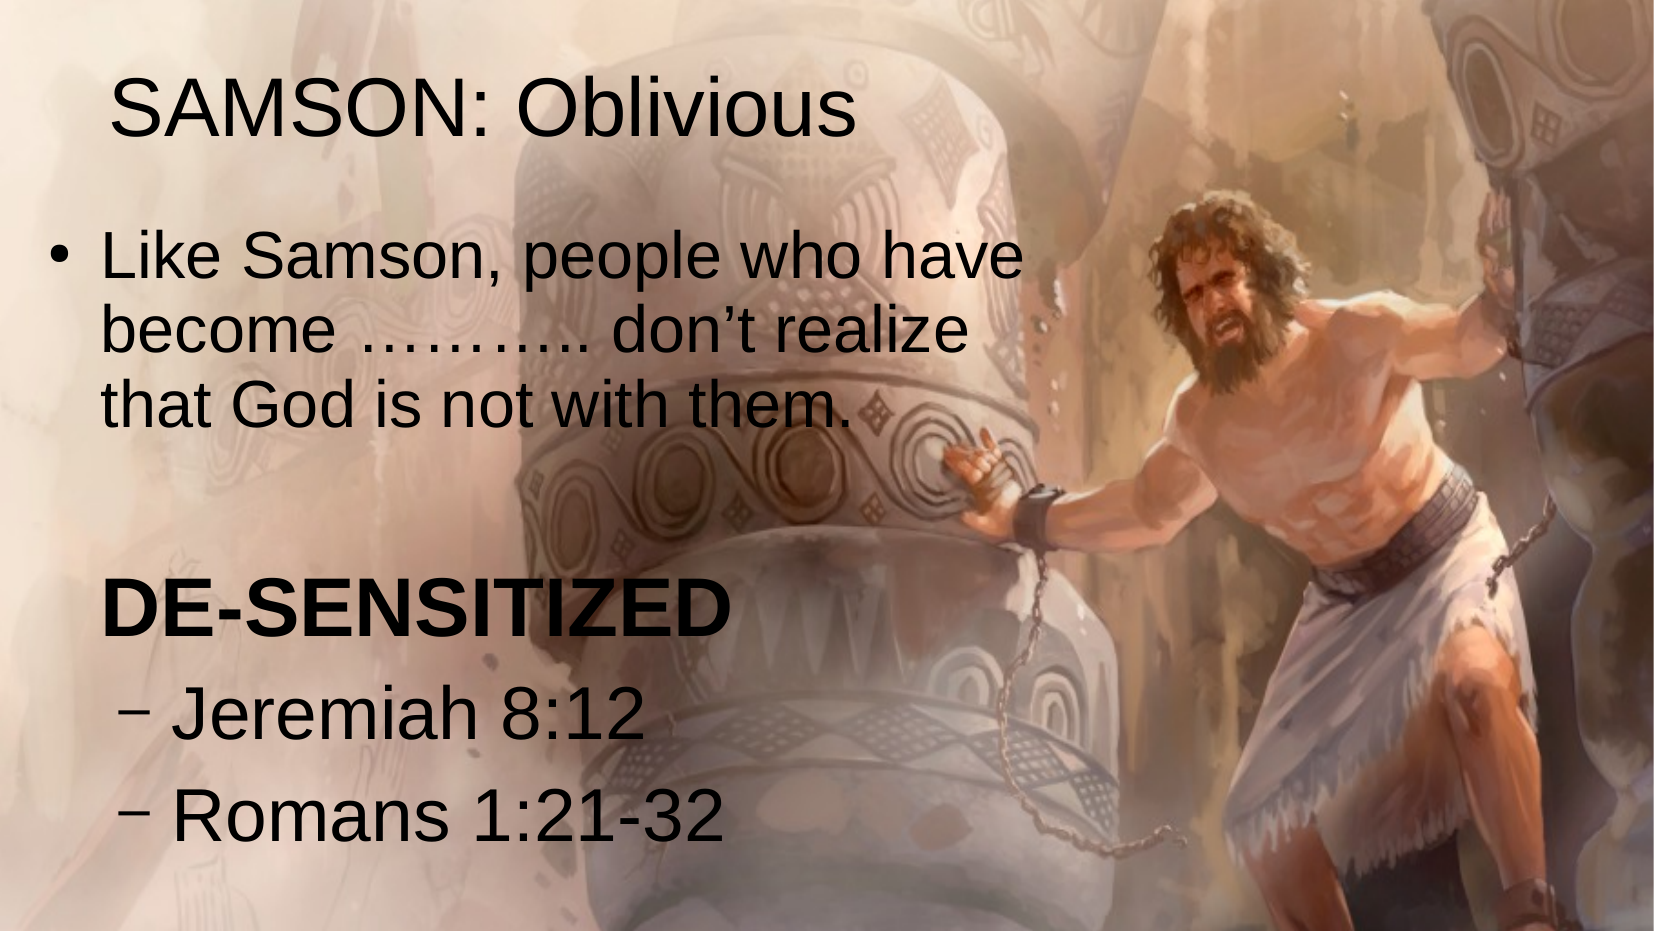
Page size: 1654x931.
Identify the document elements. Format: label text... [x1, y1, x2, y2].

picture [0, 0, 1654, 931]
list Like Samson, people who have become ……….. don’t realize that God is not with them. DE-SENSITIZED Jeremiah 8:12 Romans 1:21-32 [30, 217, 1051, 931]
title SAMSON: Oblivious [30, 30, 938, 186]
